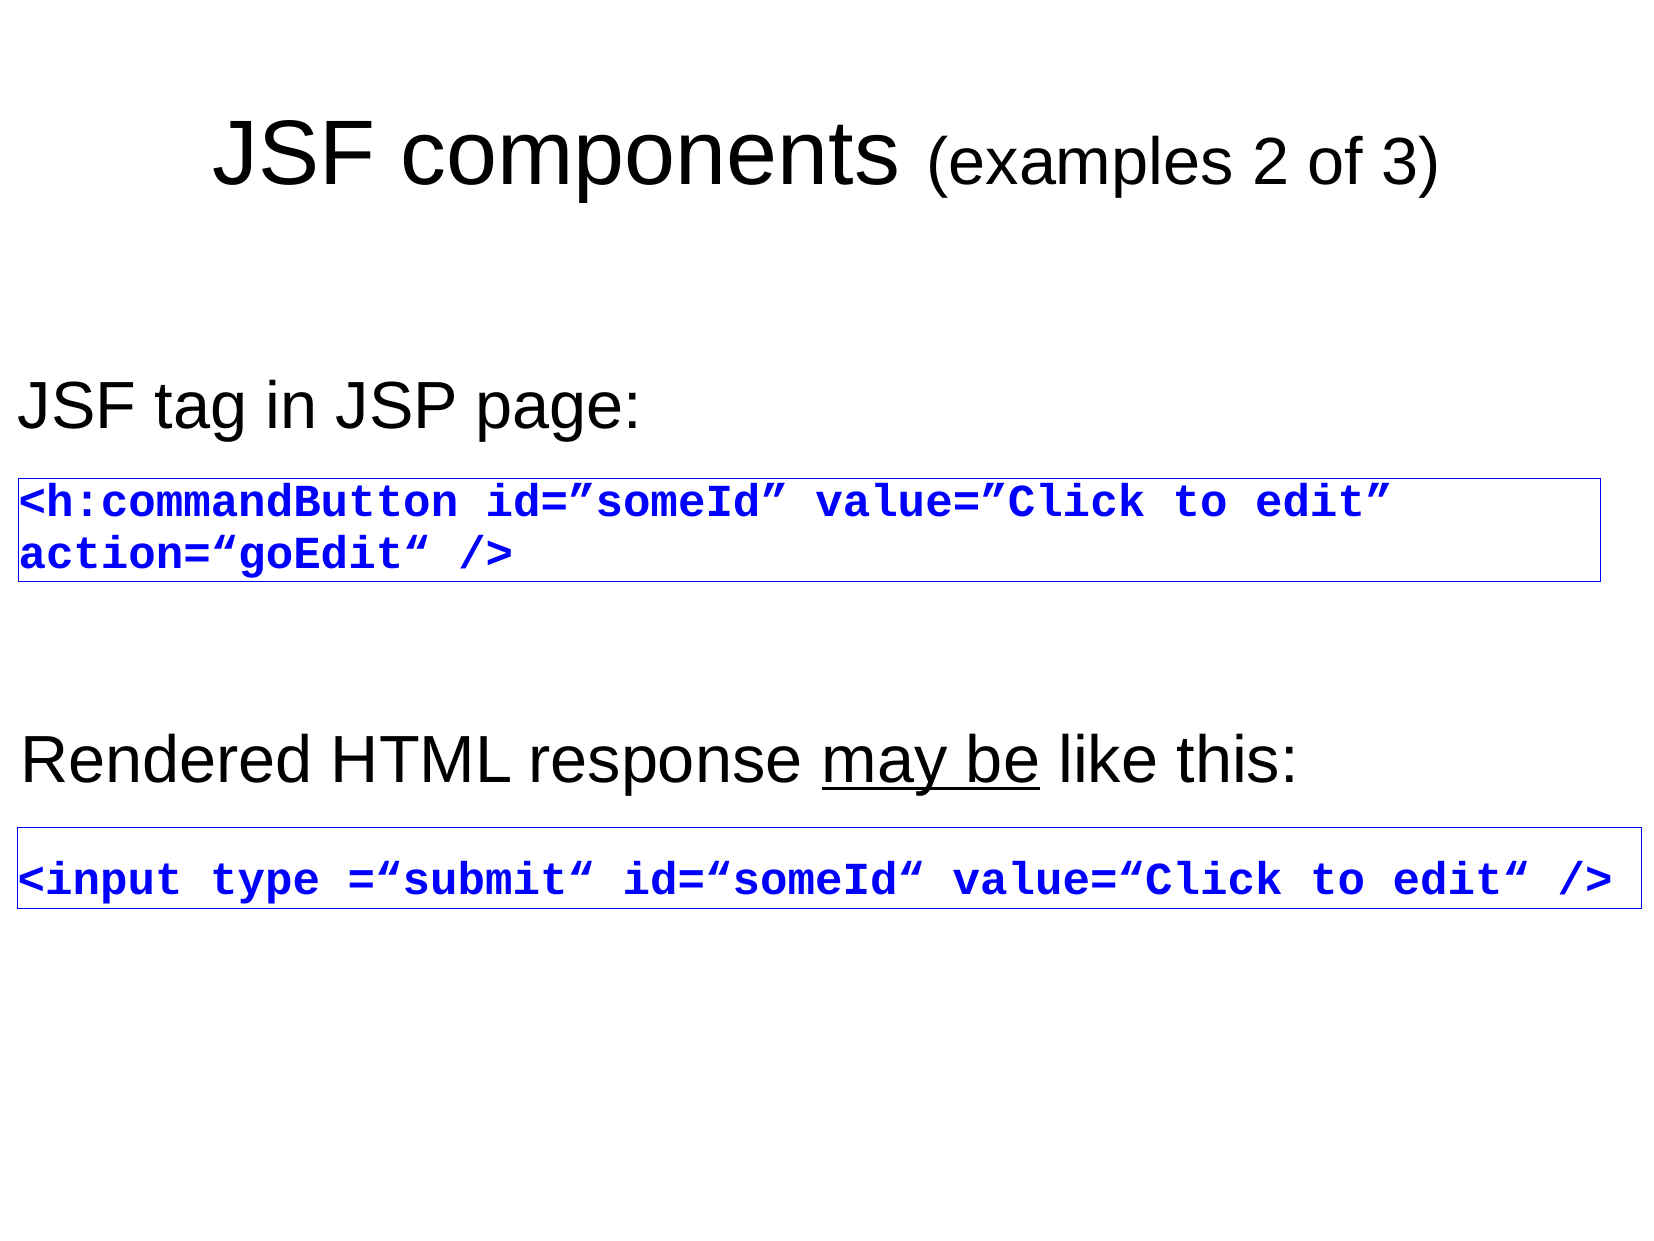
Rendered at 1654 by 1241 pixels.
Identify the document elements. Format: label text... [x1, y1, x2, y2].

text_box <h:commandButton id=”someId” value=”Click to edit” action=“goEdit“ /> [18, 478, 1601, 582]
text_box JSF tag in JSP page: [17, 368, 673, 443]
text_box Rendered HTML response may be like this: [20, 722, 1329, 798]
title JSF components (examples 2 of 3) [82, 49, 1571, 257]
subtitle <input type =“submit“ id=“someId“ value=“Click to edit“ /> [17, 827, 1642, 909]
